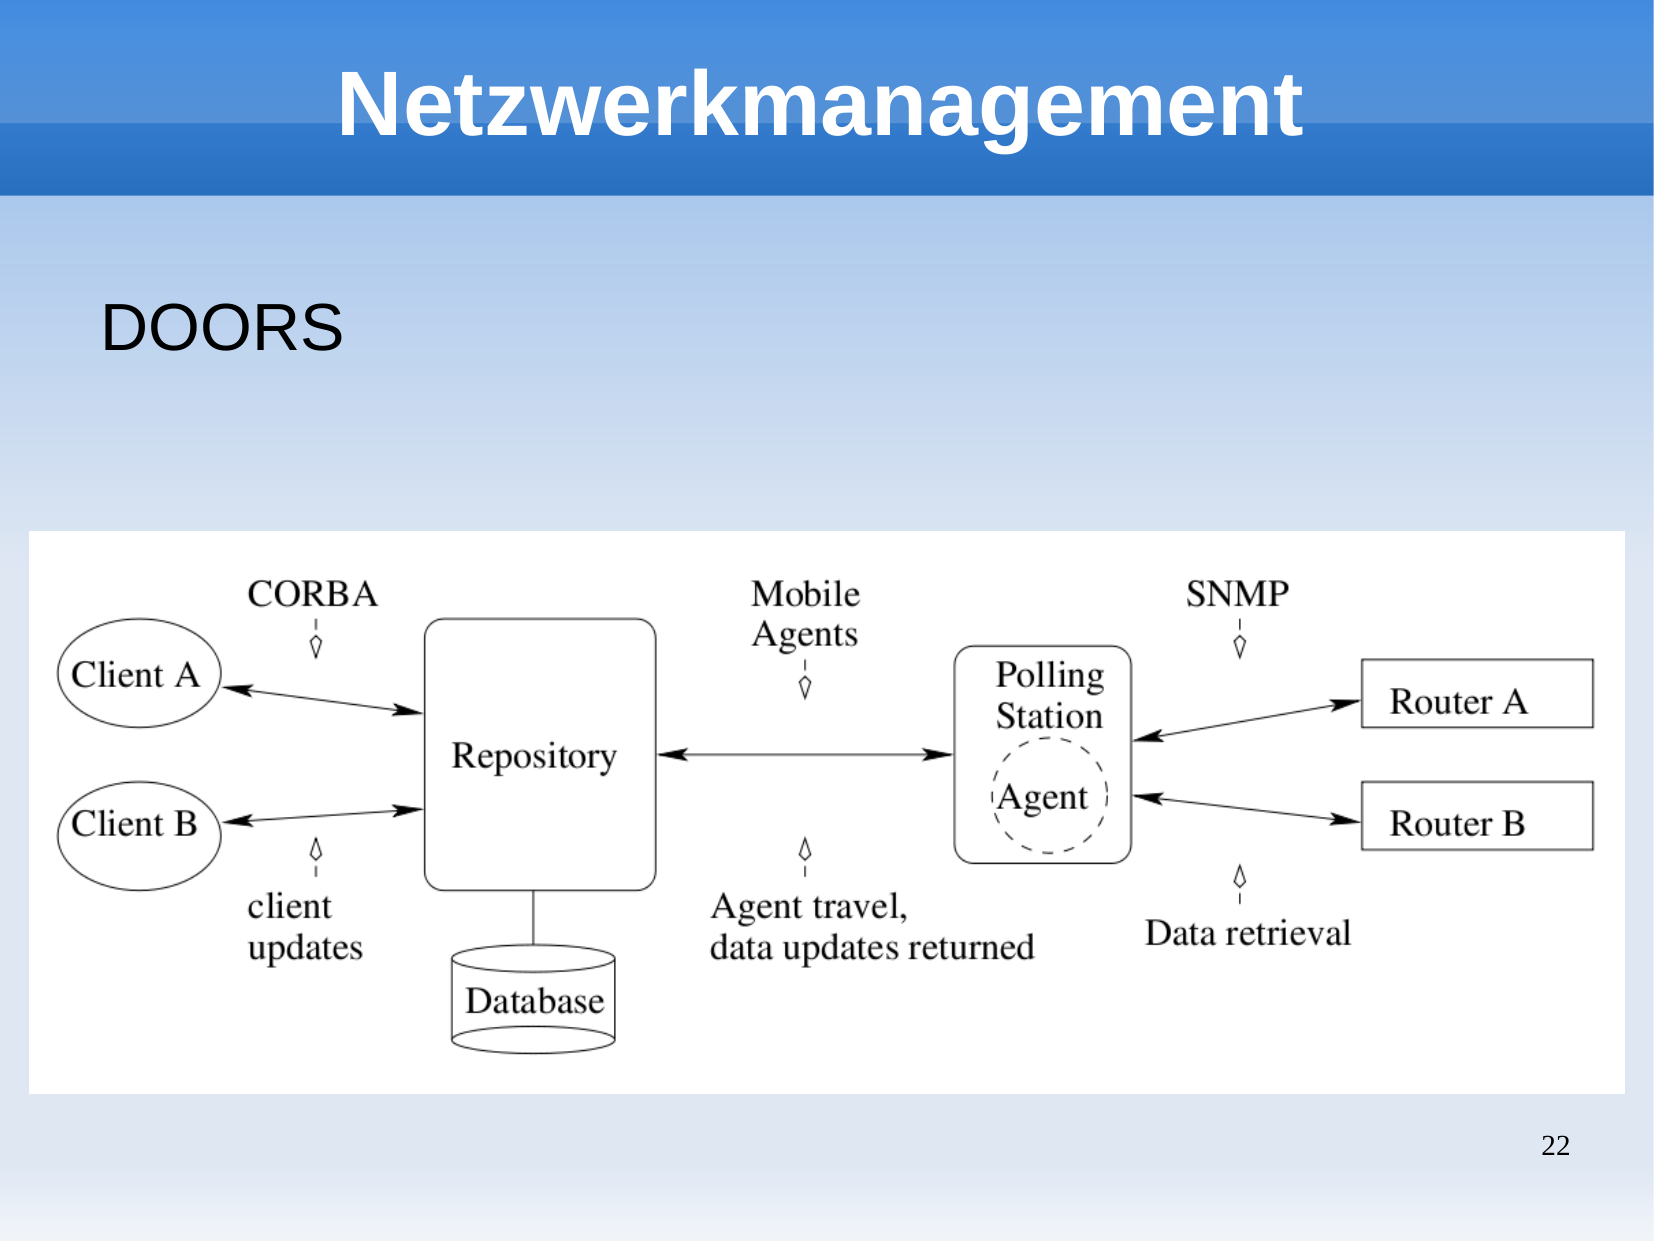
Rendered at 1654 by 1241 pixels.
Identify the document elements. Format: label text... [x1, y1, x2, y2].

picture [0, 0, 1654, 1241]
list DOORS [82, 290, 1571, 531]
title Netzwerkmanagement [76, 0, 1565, 208]
chart [76, 1094, 1565, 1100]
